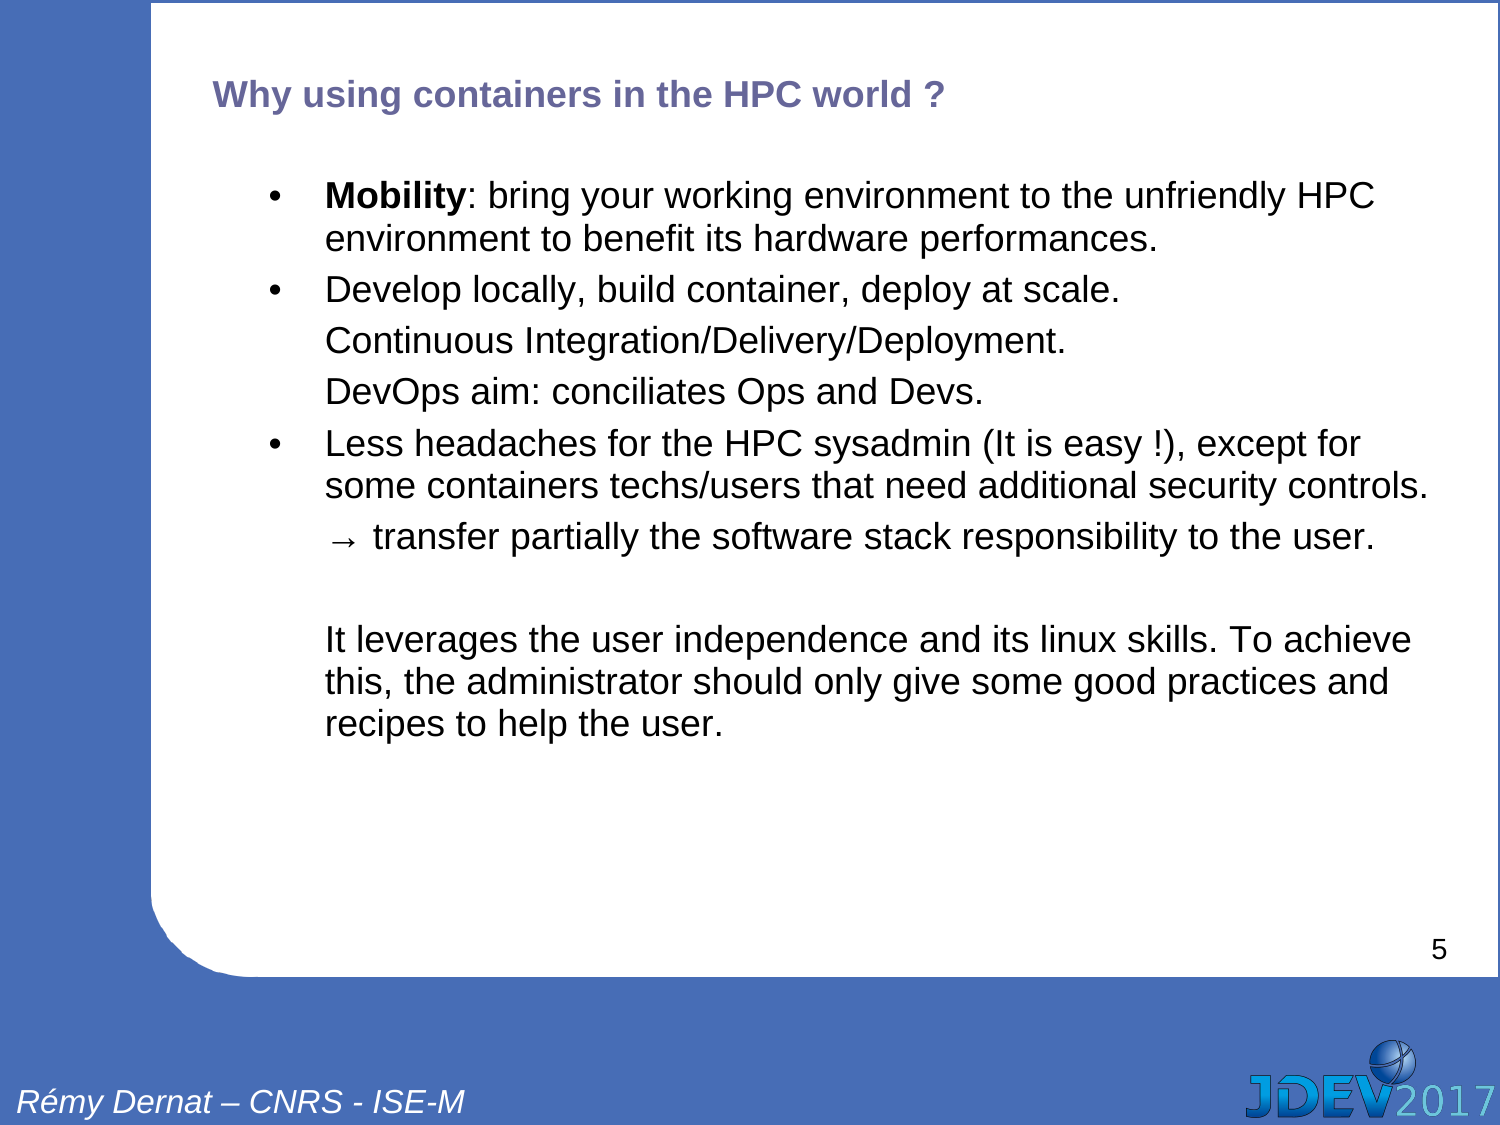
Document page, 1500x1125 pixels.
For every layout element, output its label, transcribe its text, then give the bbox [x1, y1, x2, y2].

picture [0, 0, 1500, 1125]
title Why using containers in the HPC world ? [212, 24, 1447, 164]
text_box Rémy Dernat – CNRS - ISE-M [0, 1075, 488, 1125]
list Mobility: bring your working environment to the unfriendly HPC environment to benefit its hardware performances. Develop locally, build container, deploy at scale. Continuous Integration/Delivery/Deployment. DevOps aim: conciliates Ops and Devs. Less headaches for the HPC sysadmin (It is easy !), except for some containers techs/users that need additional security controls. → transfer partially the software stack responsibility to the user. It leverages the user independence and its linux skills. To achieve this, the administrator should only give some good practices and recipes to help the user. [212, 174, 1448, 828]
